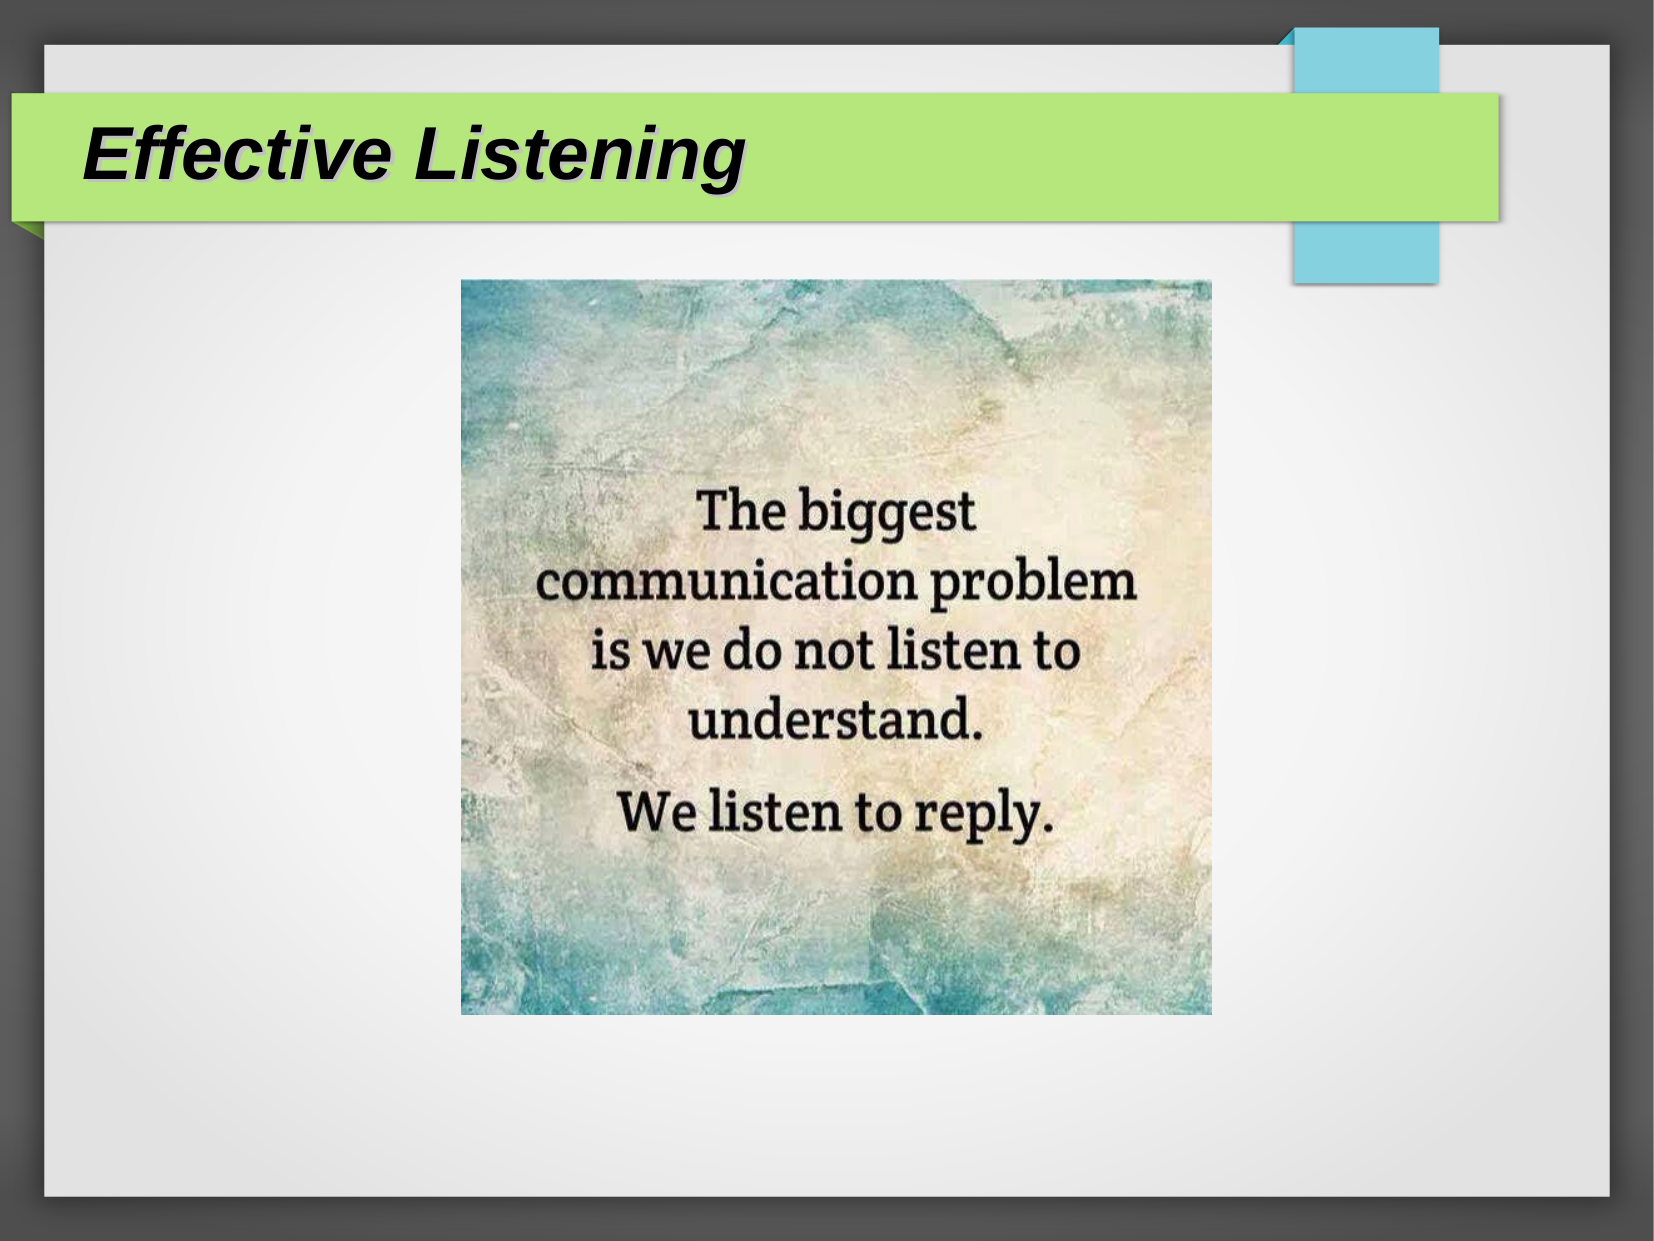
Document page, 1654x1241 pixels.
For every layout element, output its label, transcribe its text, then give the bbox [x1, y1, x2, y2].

picture [0, 0, 1654, 1241]
title Effective Listening [82, 94, 1264, 213]
